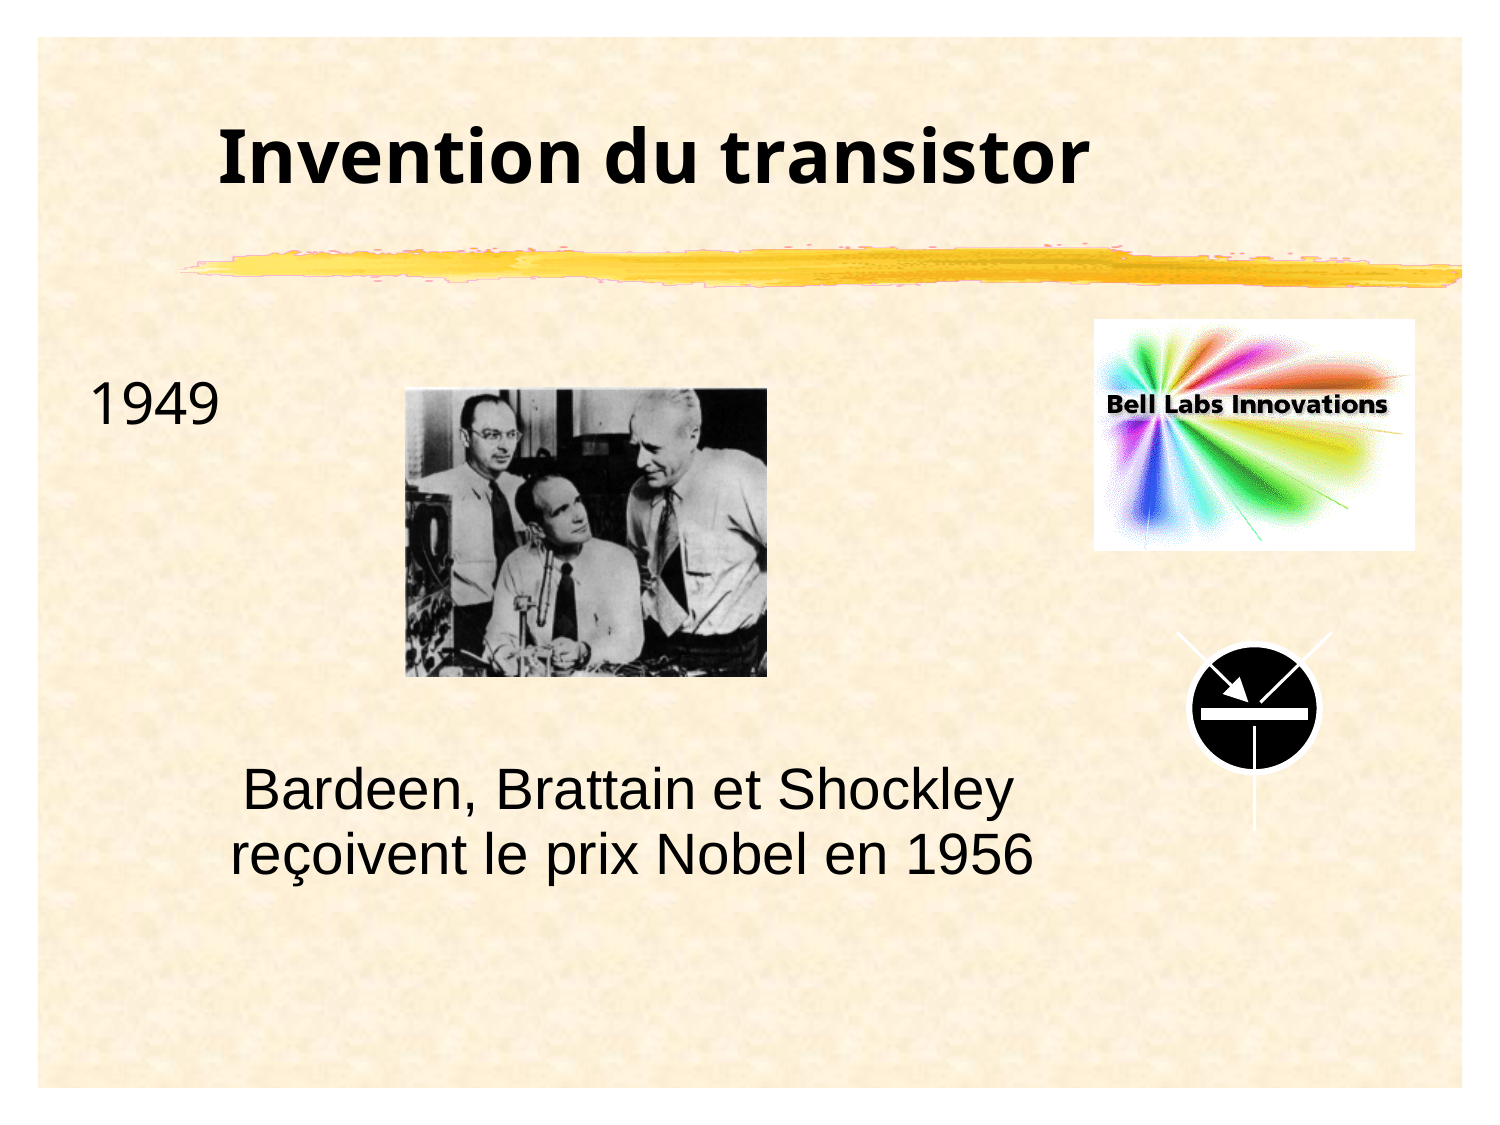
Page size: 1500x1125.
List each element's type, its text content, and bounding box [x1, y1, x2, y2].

text_box Bardeen, Brattain et Shockley reçoivent le prix Nobel en 1956 [215, 749, 1118, 910]
text_box 1949 [61, 354, 276, 441]
picture [37, 37, 1463, 1088]
title Invention du transistor [203, 61, 1415, 248]
text_box [1189, 644, 1320, 773]
